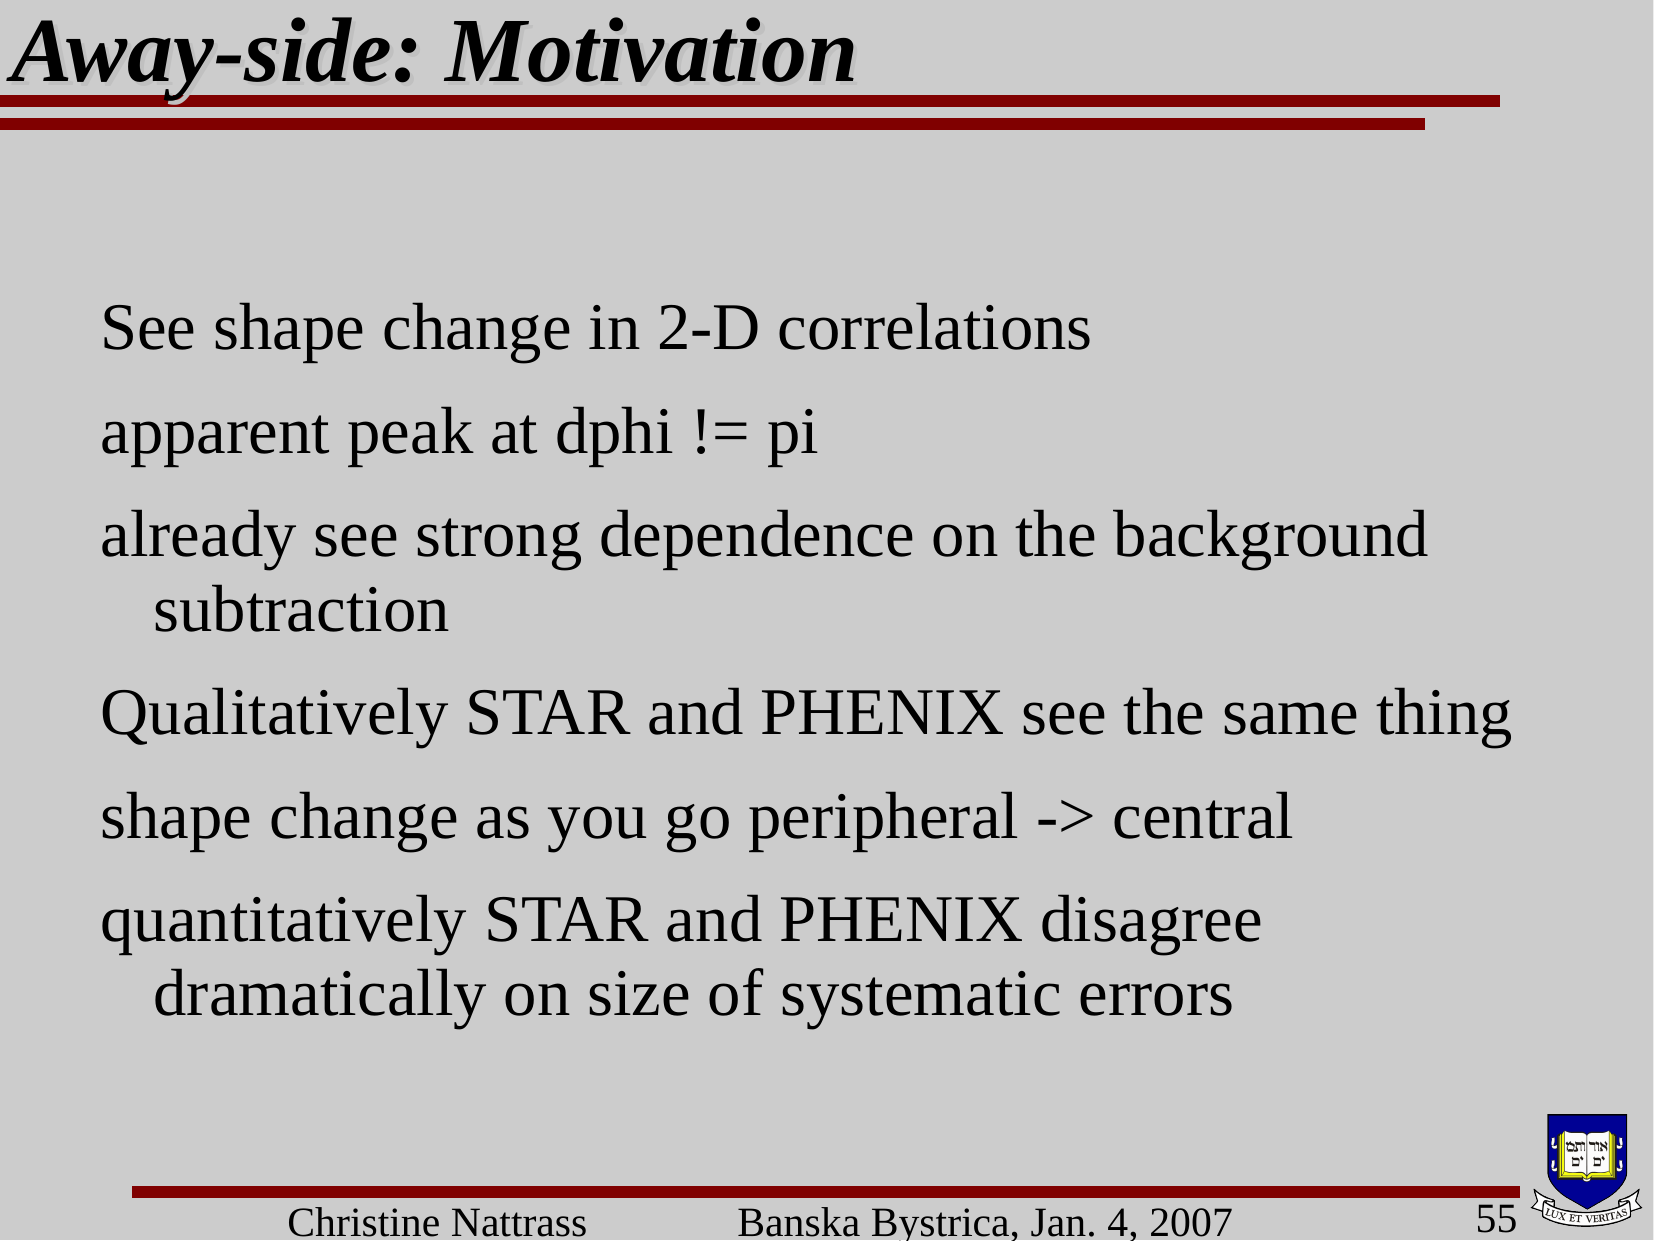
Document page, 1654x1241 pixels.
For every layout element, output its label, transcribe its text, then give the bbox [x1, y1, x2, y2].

picture [1530, 1114, 1643, 1227]
title Away-side: Motivation [11, 0, 1512, 154]
list See shape change in 2-D correlations apparent peak at dphi != pi already see strong dependence on the background subtraction Qualitatively STAR and PHENIX see the same thing shape change as you go peripheral -> central quantitatively STAR and PHENIX disagree dramatically on size of systematic errors [82, 290, 1571, 1094]
